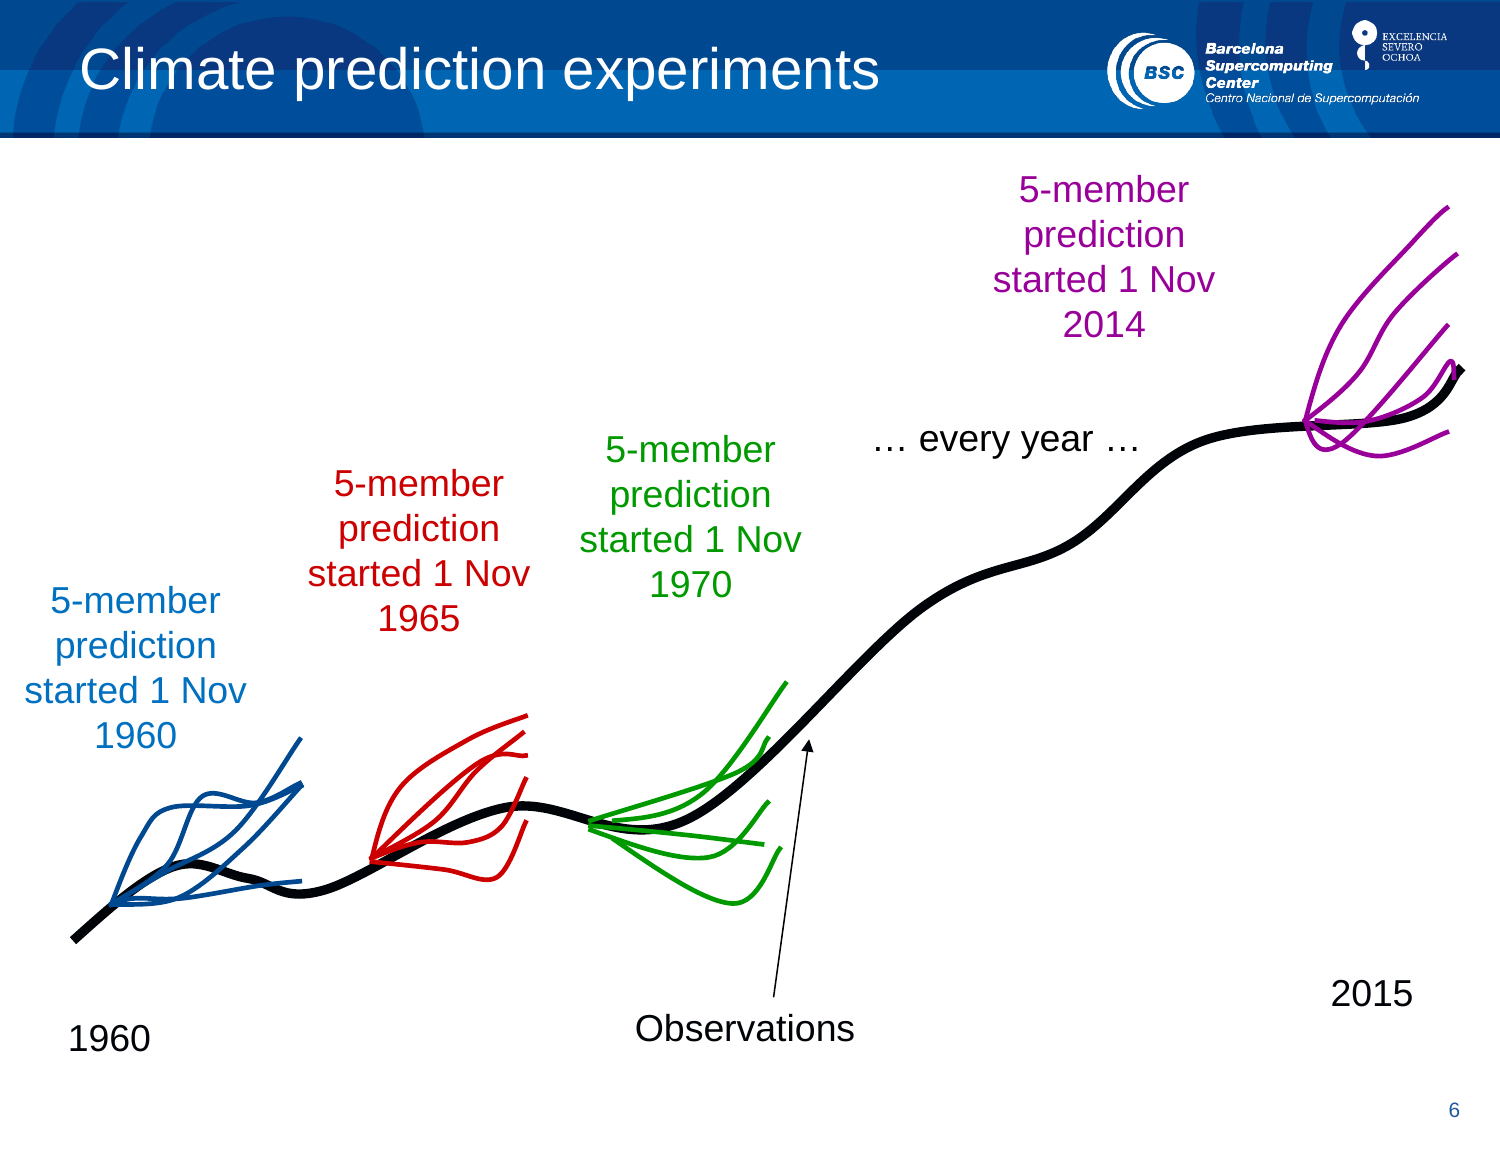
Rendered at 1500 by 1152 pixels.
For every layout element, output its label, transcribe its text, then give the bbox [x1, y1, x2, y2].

text_box 5-member prediction started 1 Nov 1960 [0, 568, 290, 765]
text_box Observations [620, 996, 940, 1058]
title Climate prediction experiments [65, 23, 1081, 139]
text_box 5-member prediction started 1 Nov 2014 [950, 157, 1258, 353]
text_box 1960 [17, 961, 172, 1067]
text_box … every year … [820, 405, 1247, 467]
text_box 2015 [1305, 961, 1459, 1022]
text_box 5-member prediction started 1 Nov 1965 [265, 451, 573, 647]
text_box 5-member prediction started 1 Nov 1970 [537, 417, 845, 614]
picture [0, 0, 1500, 138]
